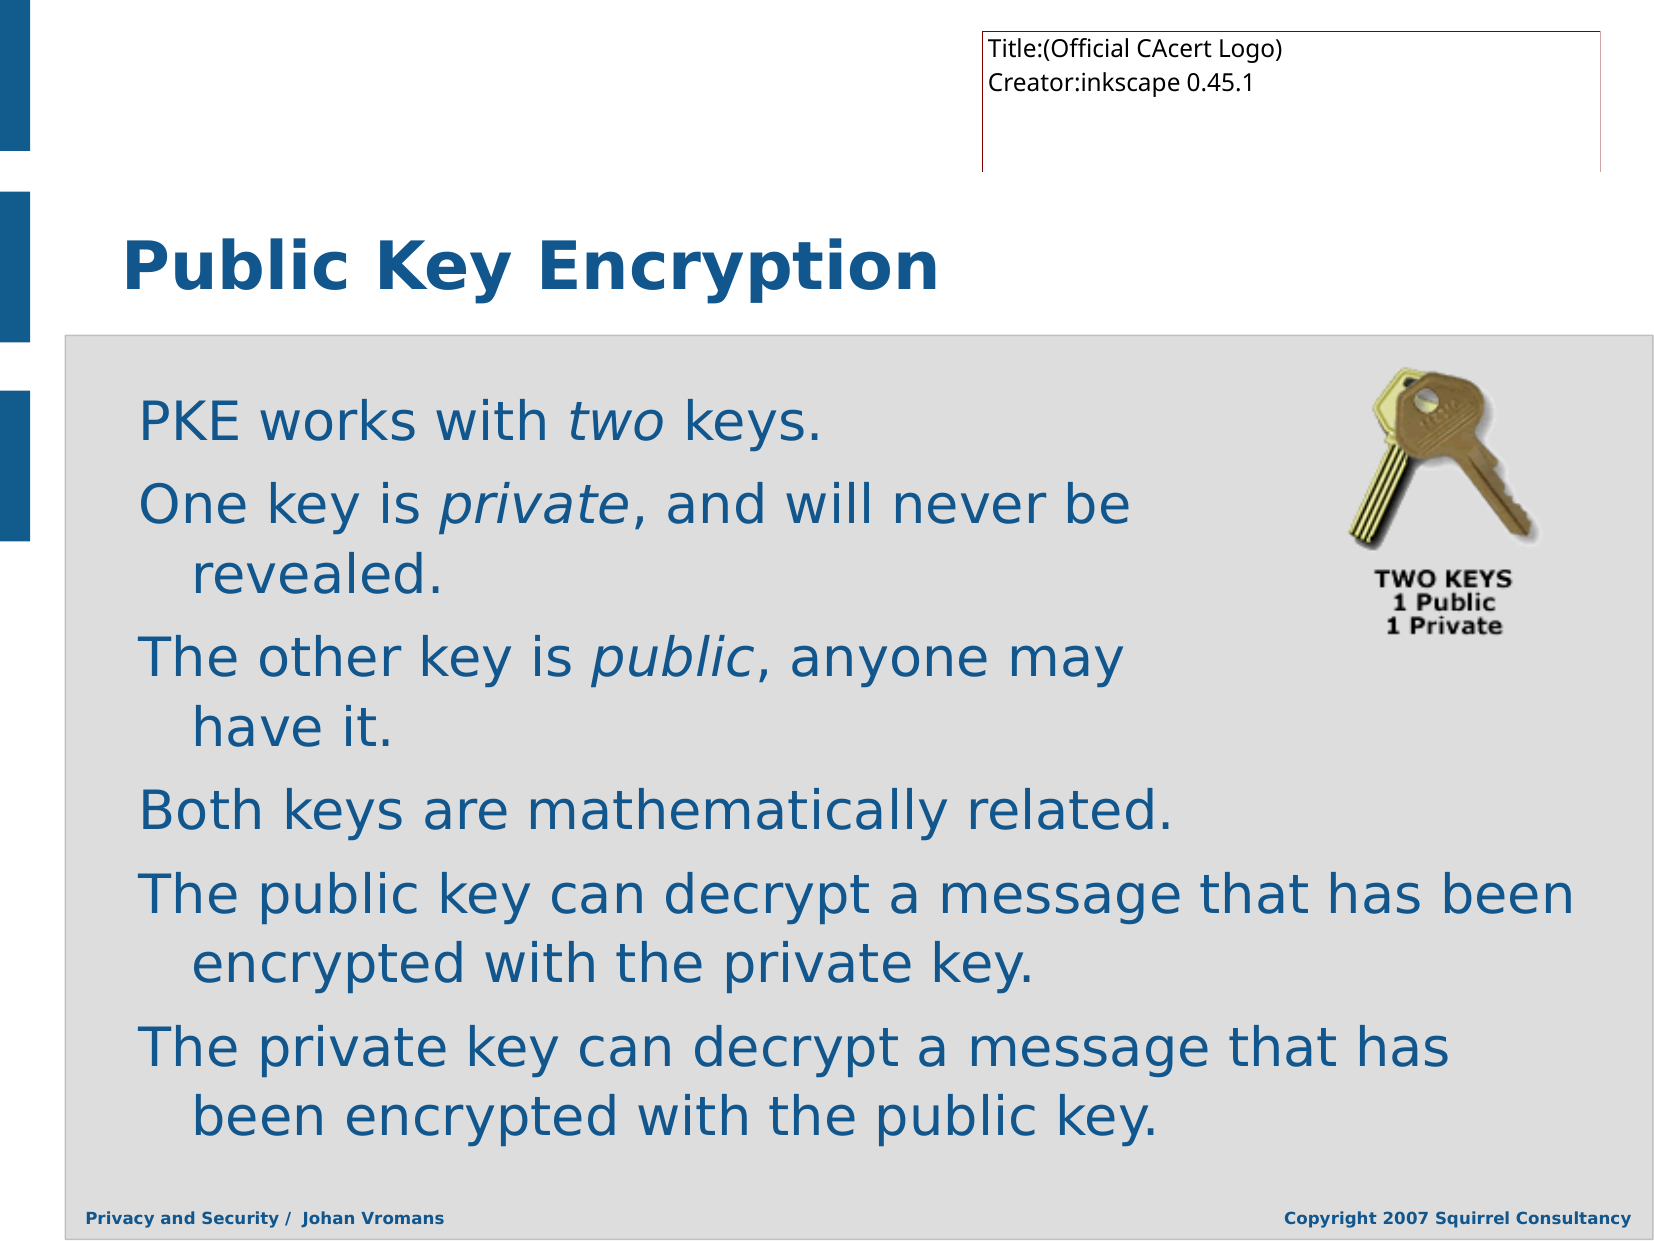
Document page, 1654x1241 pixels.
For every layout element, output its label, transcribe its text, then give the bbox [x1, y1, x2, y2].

title Public Key Encryption [121, 206, 1533, 326]
list PKE works with two keys. One key is private, and will never be revealed. The other key is public, anyone may have it. Both keys are mathematically related. The public key can decrypt a message that has been encrypted with the private key. The private key can decrypt a message that has been encrypted with the public key. [121, 383, 1595, 1143]
picture [1328, 358, 1554, 650]
